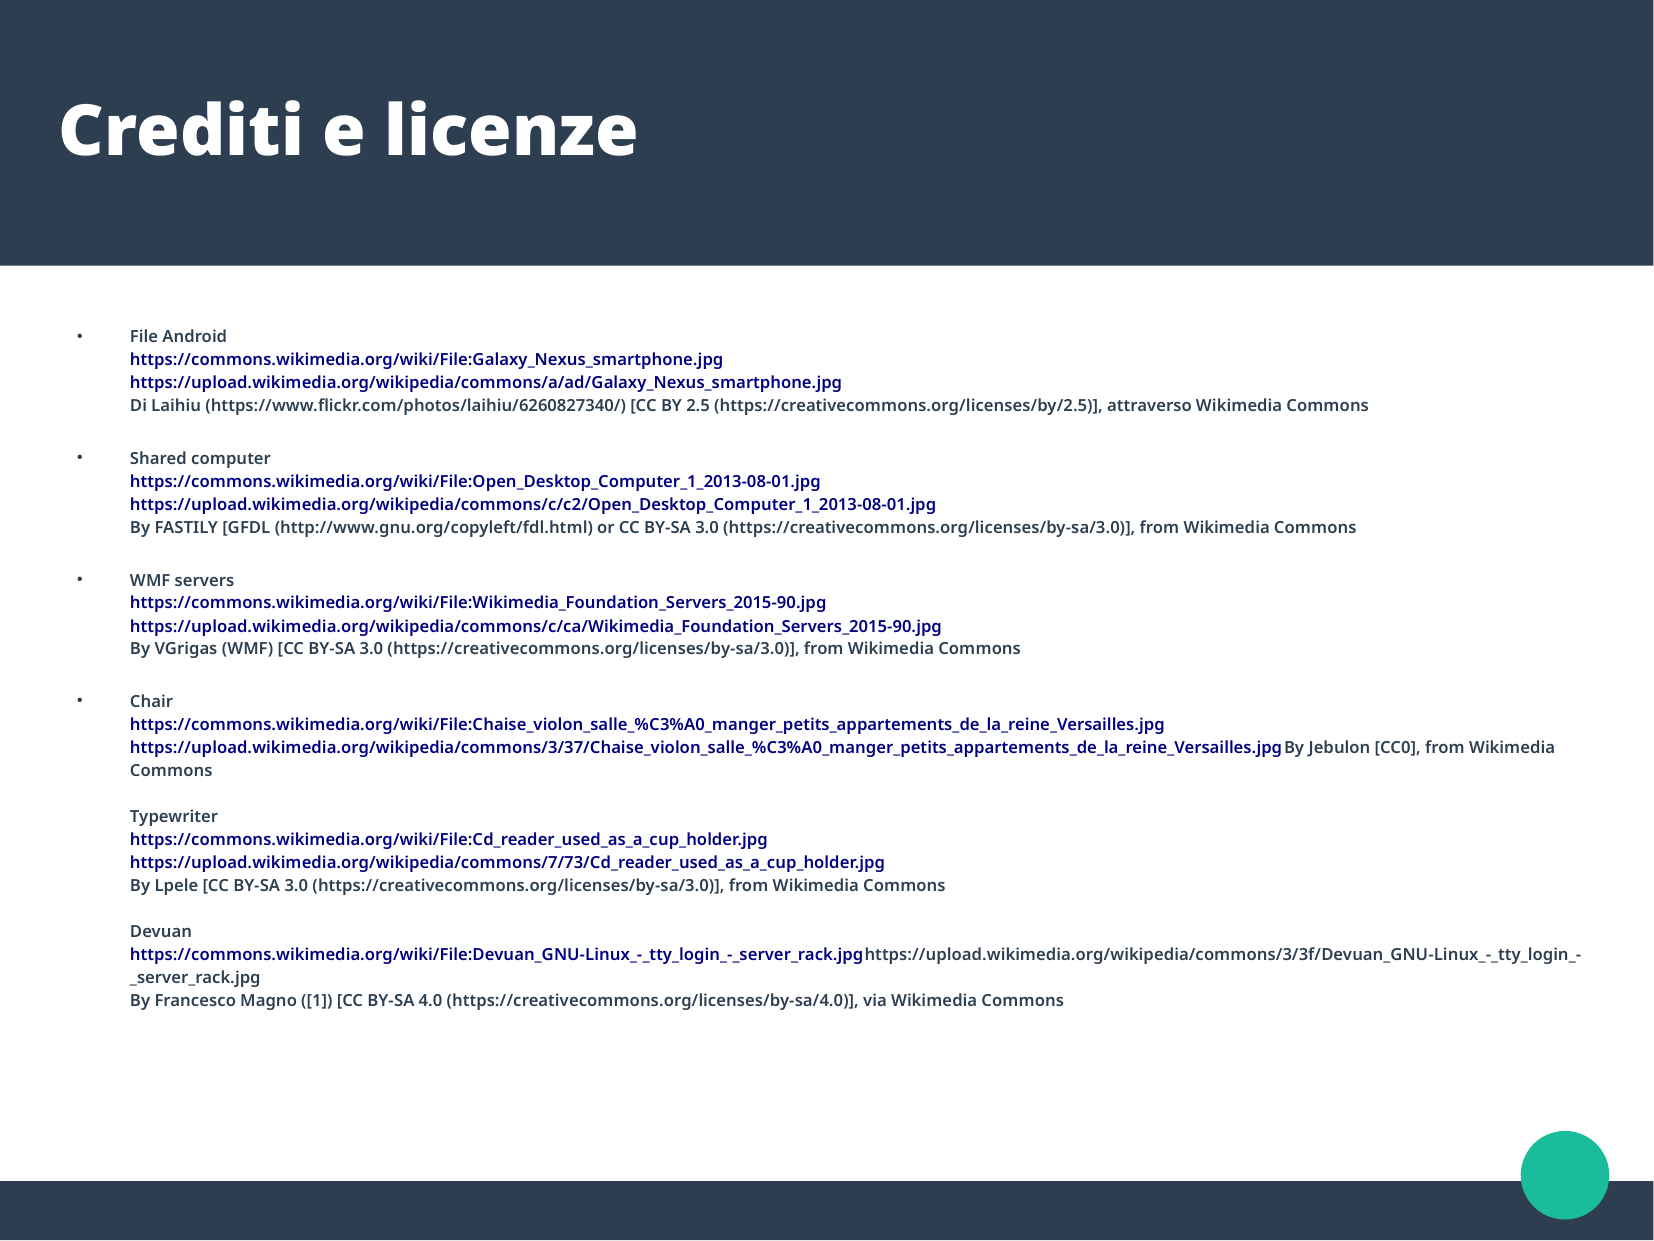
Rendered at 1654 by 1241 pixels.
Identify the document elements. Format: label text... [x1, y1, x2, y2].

list File Android https://commons.wikimedia.org/wiki/File:Galaxy_Nexus_smartphone.jpg https://upload.wikimedia.org/wikipedia/commons/a/ad/Galaxy_Nexus_smartphone.jpg Di Laihiu (https://www.flickr.com/photos/laihiu/6260827340/) [CC BY 2.5 (https://creativecommons.org/licenses/by/2.5)], attraverso Wikimedia Commons Shared computer https://commons.wikimedia.org/wiki/File:Open_Desktop_Computer_1_2013-08-01.jpg https://upload.wikimedia.org/wikipedia/commons/c/c2/Open_Desktop_Computer_1_2013-08-01.jpg By FASTILY [GFDL (http://www.gnu.org/copyleft/fdl.html) or CC BY-SA 3.0 (https://creativecommons.org/licenses/by-sa/3.0)], from Wikimedia Commons WMF servers https://commons.wikimedia.org/wiki/File:Wikimedia_Foundation_Servers_2015-90.jpg https://upload.wikimedia.org/wikipedia/commons/c/ca/Wikimedia_Foundation_Servers_2015-90.jpg By VGrigas (WMF) [CC BY-SA 3.0 (https://creativecommons.org/licenses/by-sa/3.0)], from Wikimedia Commons Chair https://commons.wikimedia.org/wiki/File:Chaise_violon_salle_%C3%A0_manger_petits_appartements_de_la_reine_Versailles.jpghttps://upload.wikimedia.org/wikipedia/commons/3/37/Chaise_violon_salle_%C3%A0_manger_petits_appartements_de_la_reine_Versailles.jpgBy Jebulon [CC0], from Wikimedia Commons Typewriter https://commons.wikimedia.org/wiki/File:Cd_reader_used_as_a_cup_holder.jpg https://upload.wikimedia.org/wikipedia/commons/7/73/Cd_reader_used_as_a_cup_holder.jpg By Lpele [CC BY-SA 3.0 (https://creativecommons.org/licenses/by-sa/3.0)], from Wikimedia Commons Devuan https://commons.wikimedia.org/wiki/File:Devuan_GNU-Linux_-_tty_login_-_server_rack.jpghttps://upload.wikimedia.org/wikipedia/commons/3/3f/Devuan_GNU-Linux_-_tty_login_-_server_rack.jpg By Francesco Magno ([1]) [CC BY-SA 4.0 (https://creativecommons.org/licenses/by-sa/4.0)], via Wikimedia Commons [59, 324, 1595, 1152]
title Crediti e licenze [59, 49, 1595, 207]
